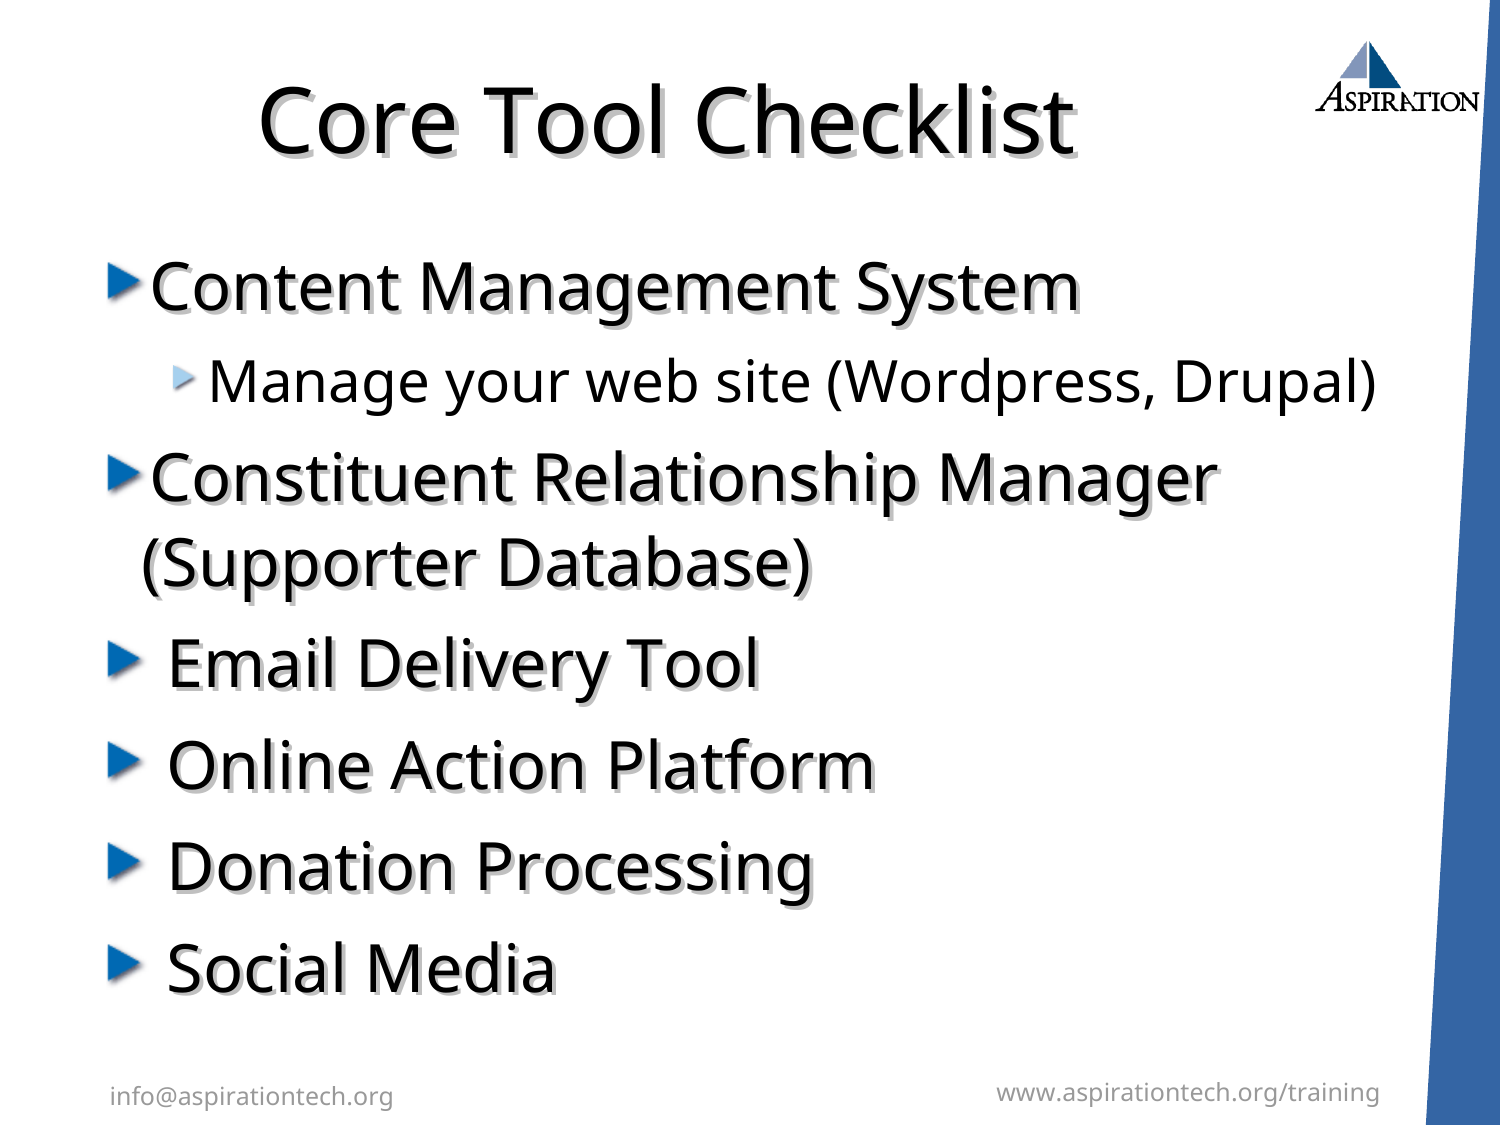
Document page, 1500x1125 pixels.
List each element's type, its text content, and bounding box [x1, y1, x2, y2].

list Content Management System Manage your web site (Wordpress, Drupal) Constituent Relationship Manager (Supporter Database) Email Delivery Tool Online Action Platform Donation Processing Social Media [49, 238, 1447, 1006]
title Core Tool Checklist [49, 19, 1284, 206]
picture [1315, 41, 1480, 120]
